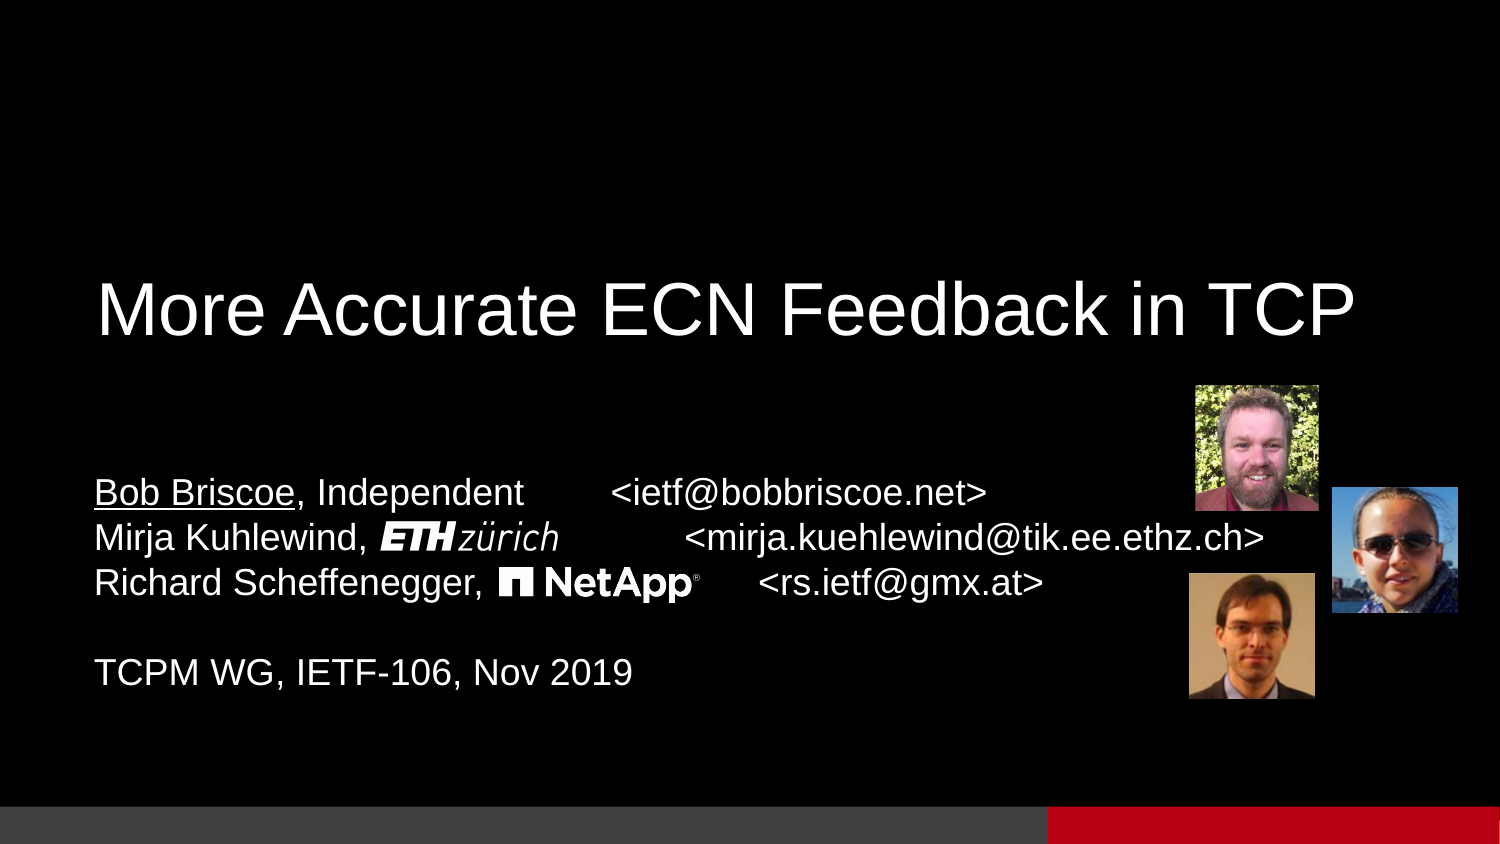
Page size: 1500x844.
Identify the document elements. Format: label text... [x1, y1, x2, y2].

picture [1332, 487, 1458, 613]
picture [499, 567, 700, 603]
picture [1189, 573, 1315, 699]
text_box Bob Briscoe, Independent <ietf@bobbriscoe.net> Mirja Kuhlewind, ETHZ <mirja.kuehlewind@tik.ee.ethz.ch> Richard Scheffenegger, NetApp <rs.ietf@gmx.at> TCPM WG, IETF-106, Nov 2019 [78, 460, 1341, 649]
picture [380, 521, 558, 551]
text_box More Accurate ECN Feedback in TCP [81, 253, 1453, 433]
picture [1195, 385, 1319, 511]
